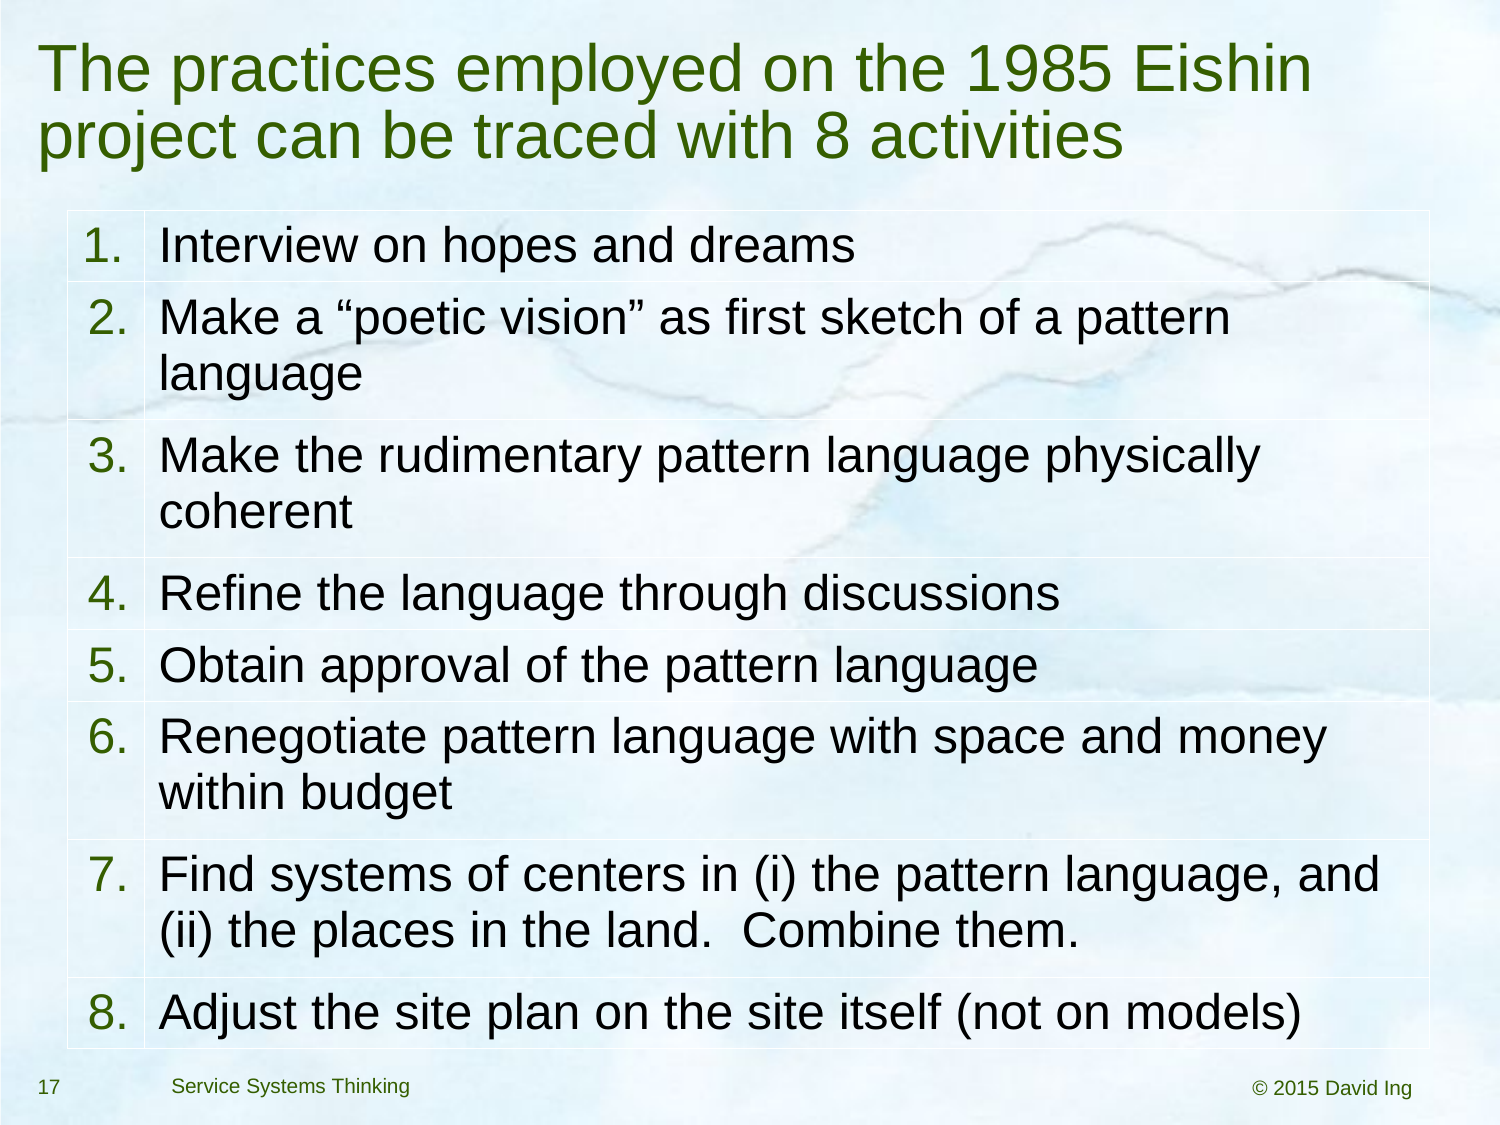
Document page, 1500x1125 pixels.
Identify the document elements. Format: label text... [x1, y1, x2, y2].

table_cell 7. [68, 840, 144, 977]
picture [0, 0, 1500, 1125]
table_cell 6. [68, 702, 144, 839]
table_cell 8. [68, 978, 144, 1048]
table_cell Adjust the site plan on the site itself (not on models) [145, 978, 1429, 1048]
table_cell Refine the language through discussions [145, 558, 1429, 629]
table_cell Find systems of centers in (i) the pattern language, and (ii) the places in the land. Combine them. [145, 840, 1429, 977]
table_cell 3. [68, 420, 144, 557]
table_cell Renegotiate pattern language with space and money within budget [145, 702, 1429, 839]
table_cell 5. [68, 630, 144, 701]
table_cell Obtain approval of the pattern language [145, 630, 1429, 701]
table_cell Make a “poetic vision” as first sketch of a pattern language [145, 282, 1429, 419]
table_cell 4. [68, 558, 144, 629]
table_header Interview on hopes and dreams [145, 211, 1429, 281]
table_cell 2. [68, 282, 144, 419]
table_cell Make the rudimentary pattern language physically coherent [145, 420, 1429, 557]
title The practices employed on the 1985 Eishin project can be traced with 8 activities [37, 37, 1463, 236]
table_header 1. [68, 211, 144, 281]
